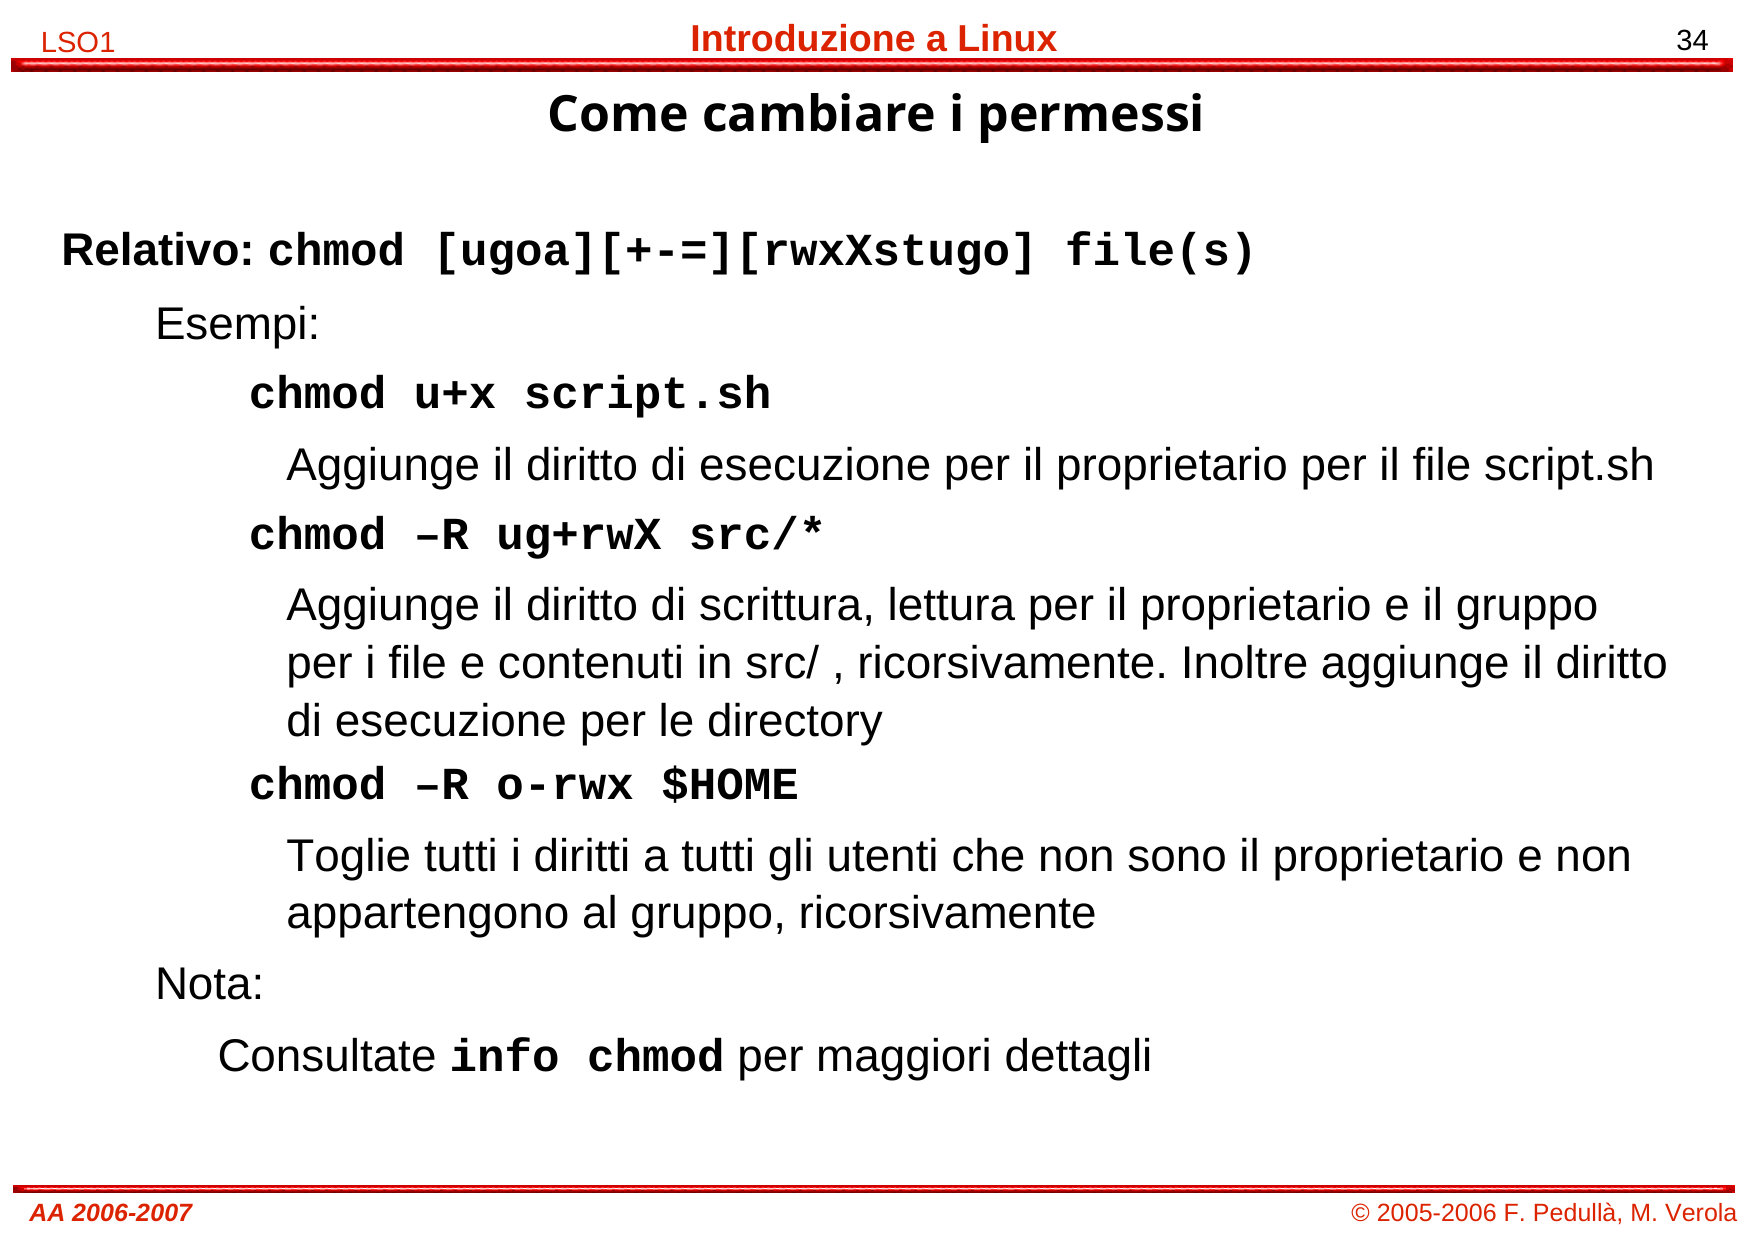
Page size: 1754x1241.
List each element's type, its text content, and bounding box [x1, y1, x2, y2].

picture [13, 1185, 1735, 1193]
title Come cambiare i permessi [497, 66, 1256, 162]
list Relativo: chmod [ugoa][+-=][rwxXstugo] file(s) Esempi: chmod u+x script.sh Aggiunge il diritto di esecuzione per il proprietario per il file script.sh chmod –R ug+rwX src/* Aggiunge il diritto di scrittura, lettura per il proprietario e il gruppo per i file e contenuti in src/ , ricorsivamente. Inoltre aggiunge il diritto di esecuzione per le directory chmod –R o-rwx $HOME Toglie tutti i diritti a tutti gli utenti che non sono il proprietario e non appartengono al gruppo, ricorsivamente Nota: Consultate info chmod per maggiori dettagli [46, 215, 1684, 1146]
picture [11, 58, 1733, 72]
